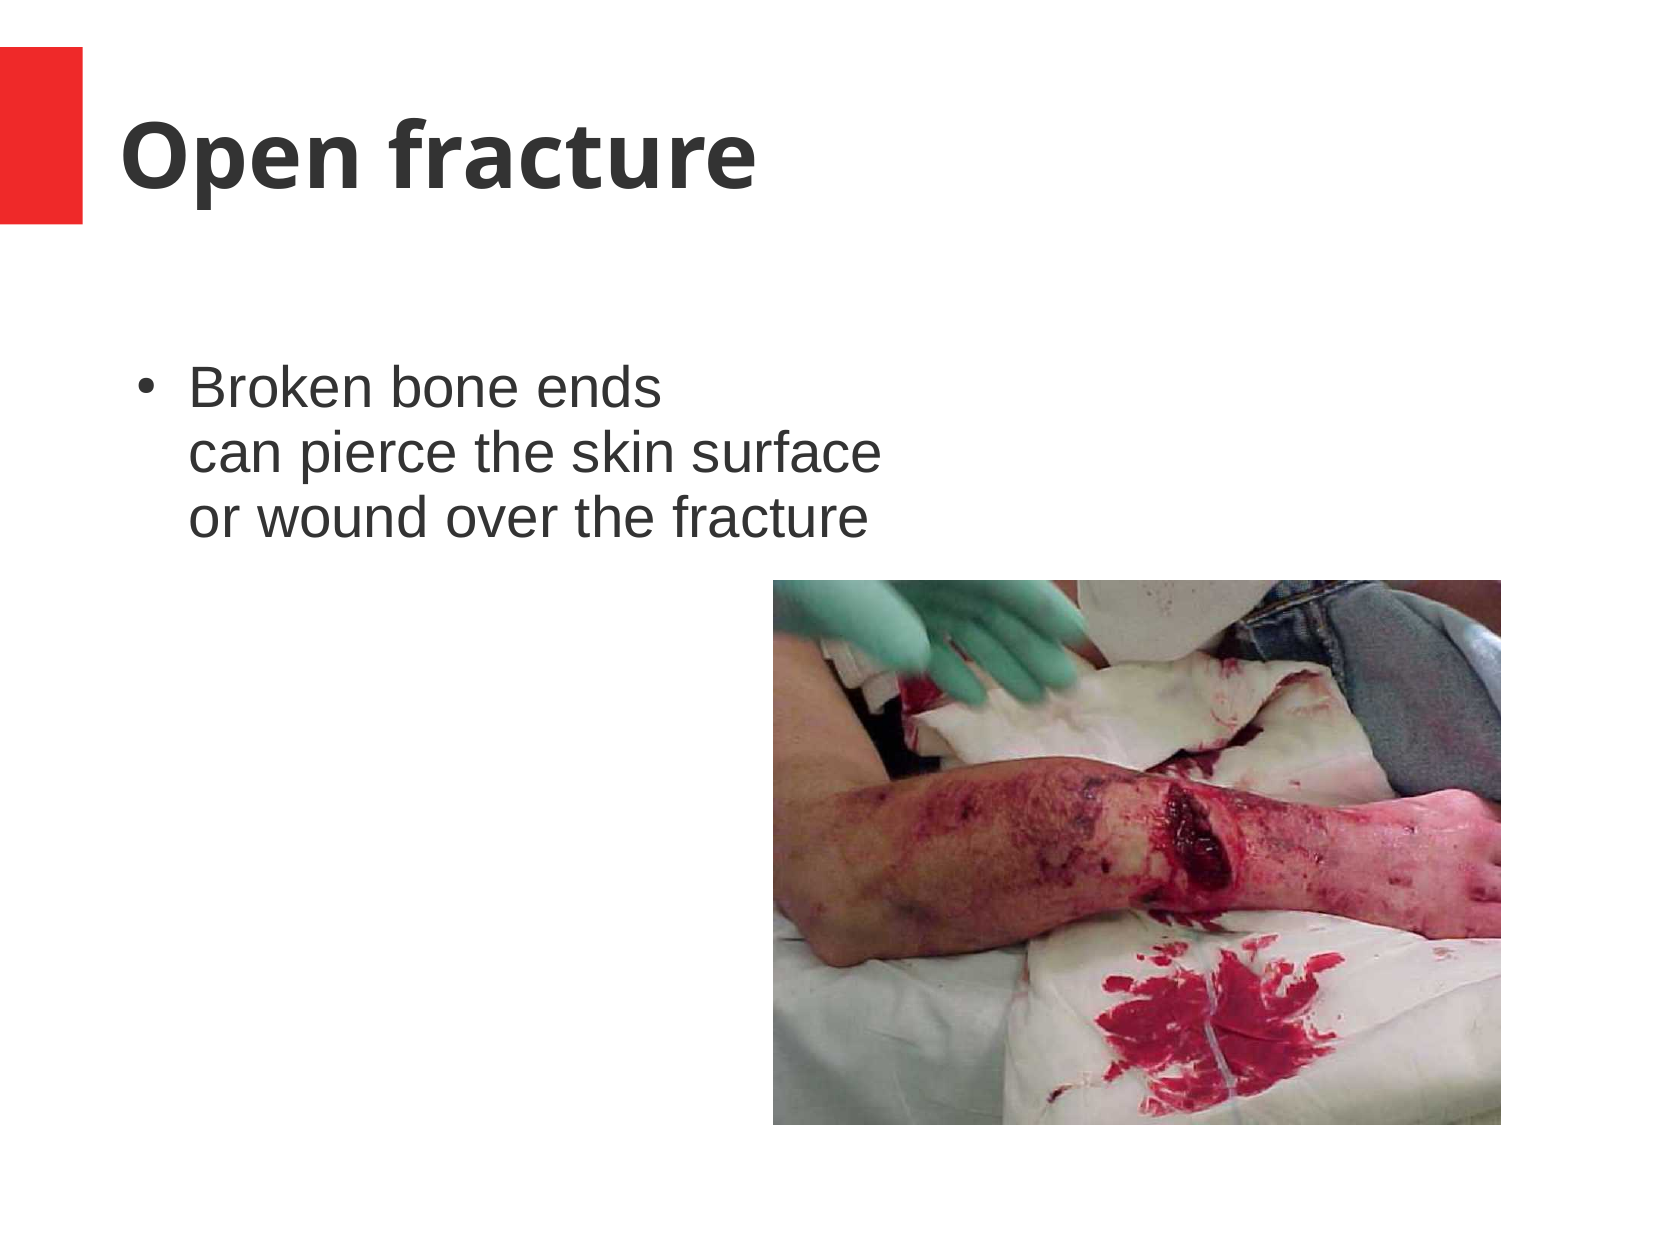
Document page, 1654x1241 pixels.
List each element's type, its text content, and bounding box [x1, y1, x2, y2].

title Open fracture [118, 49, 1571, 257]
list Broken bone ends can pierce the skin surface or wound over the fracture [118, 354, 1536, 1074]
picture [773, 580, 1501, 1126]
